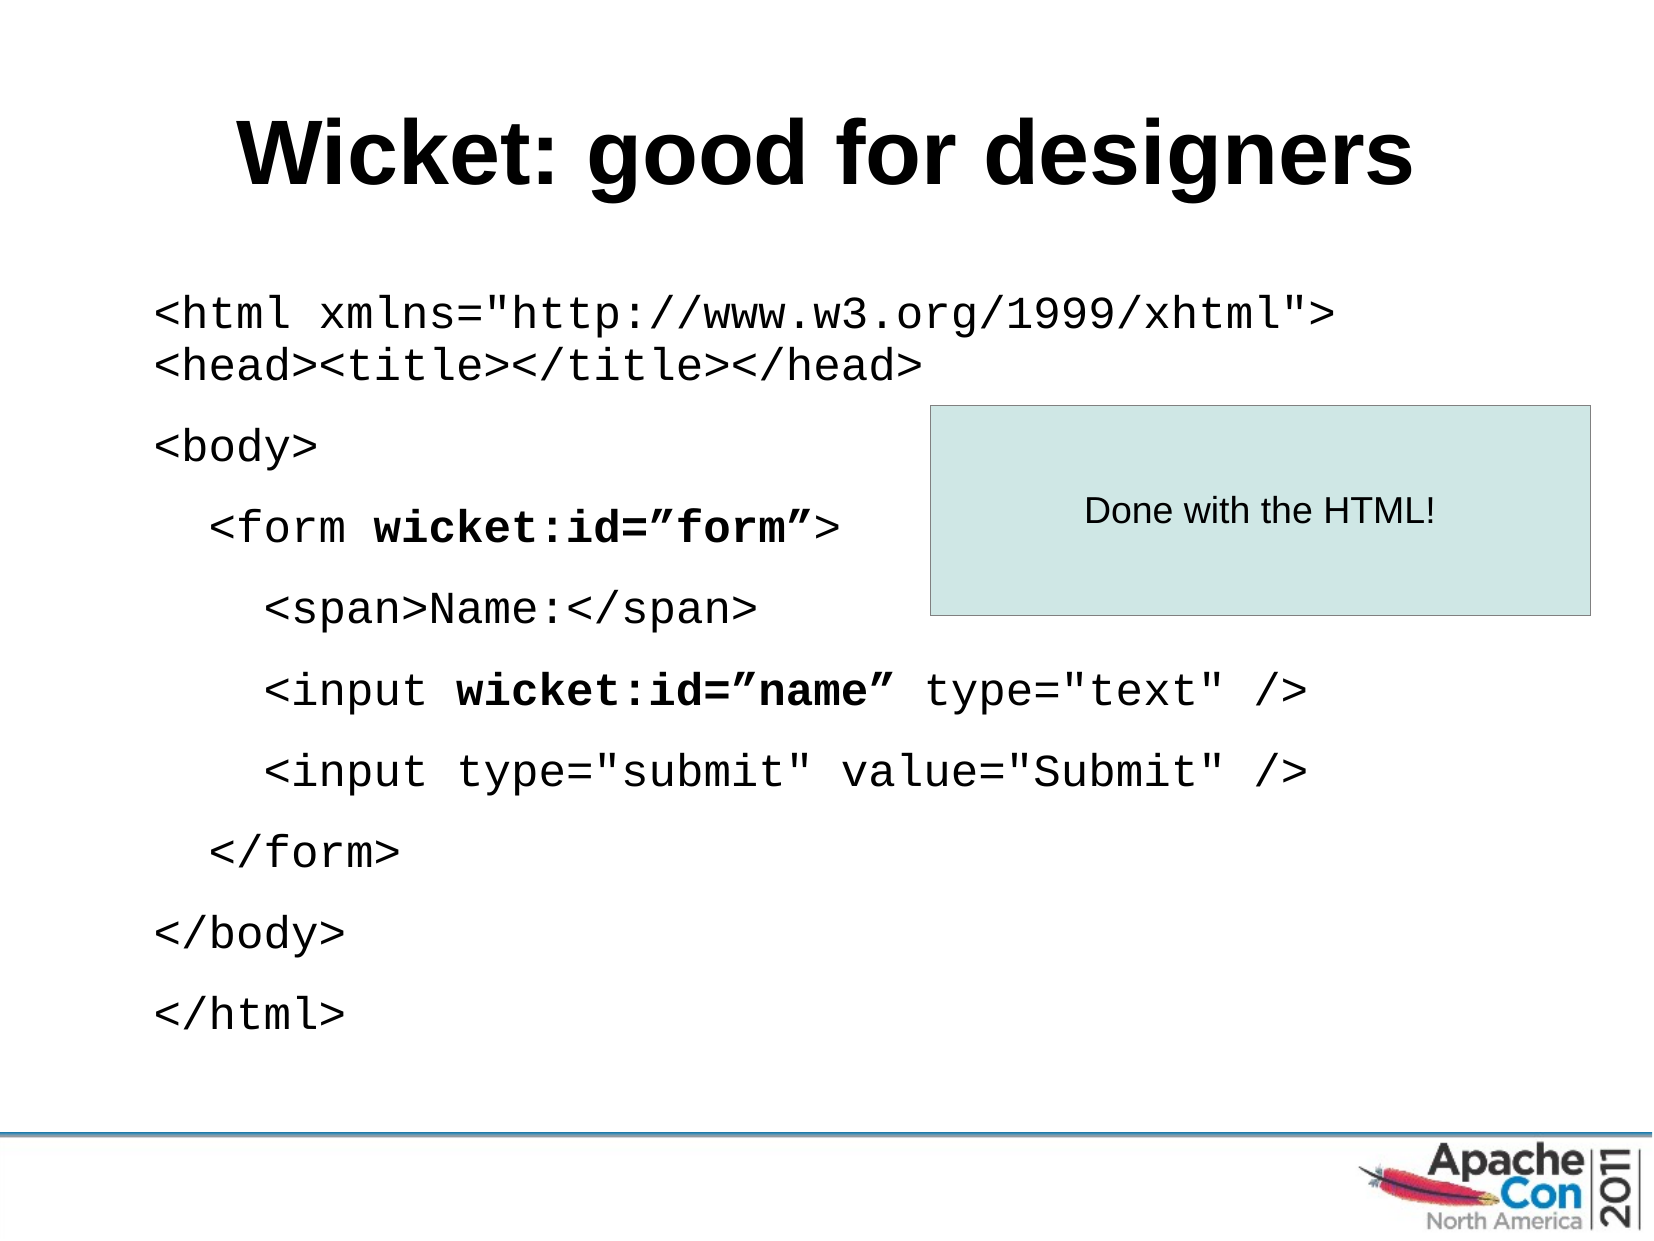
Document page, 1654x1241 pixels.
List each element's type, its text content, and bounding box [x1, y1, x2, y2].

list <html xmlns="http://www.w3.org/1999/xhtml"> <head><title></title></head> <body> <form wicket:id=”form”> <span>Name:</span> <input wicket:id=”name” type="text" /> <input type="submit" value="Submit" /> </form> </body> </html> [82, 290, 1571, 1109]
title Wicket: good for designers [82, 49, 1571, 257]
picture [0, 1132, 1653, 1239]
text_box Done with the HTML! [930, 405, 1591, 616]
